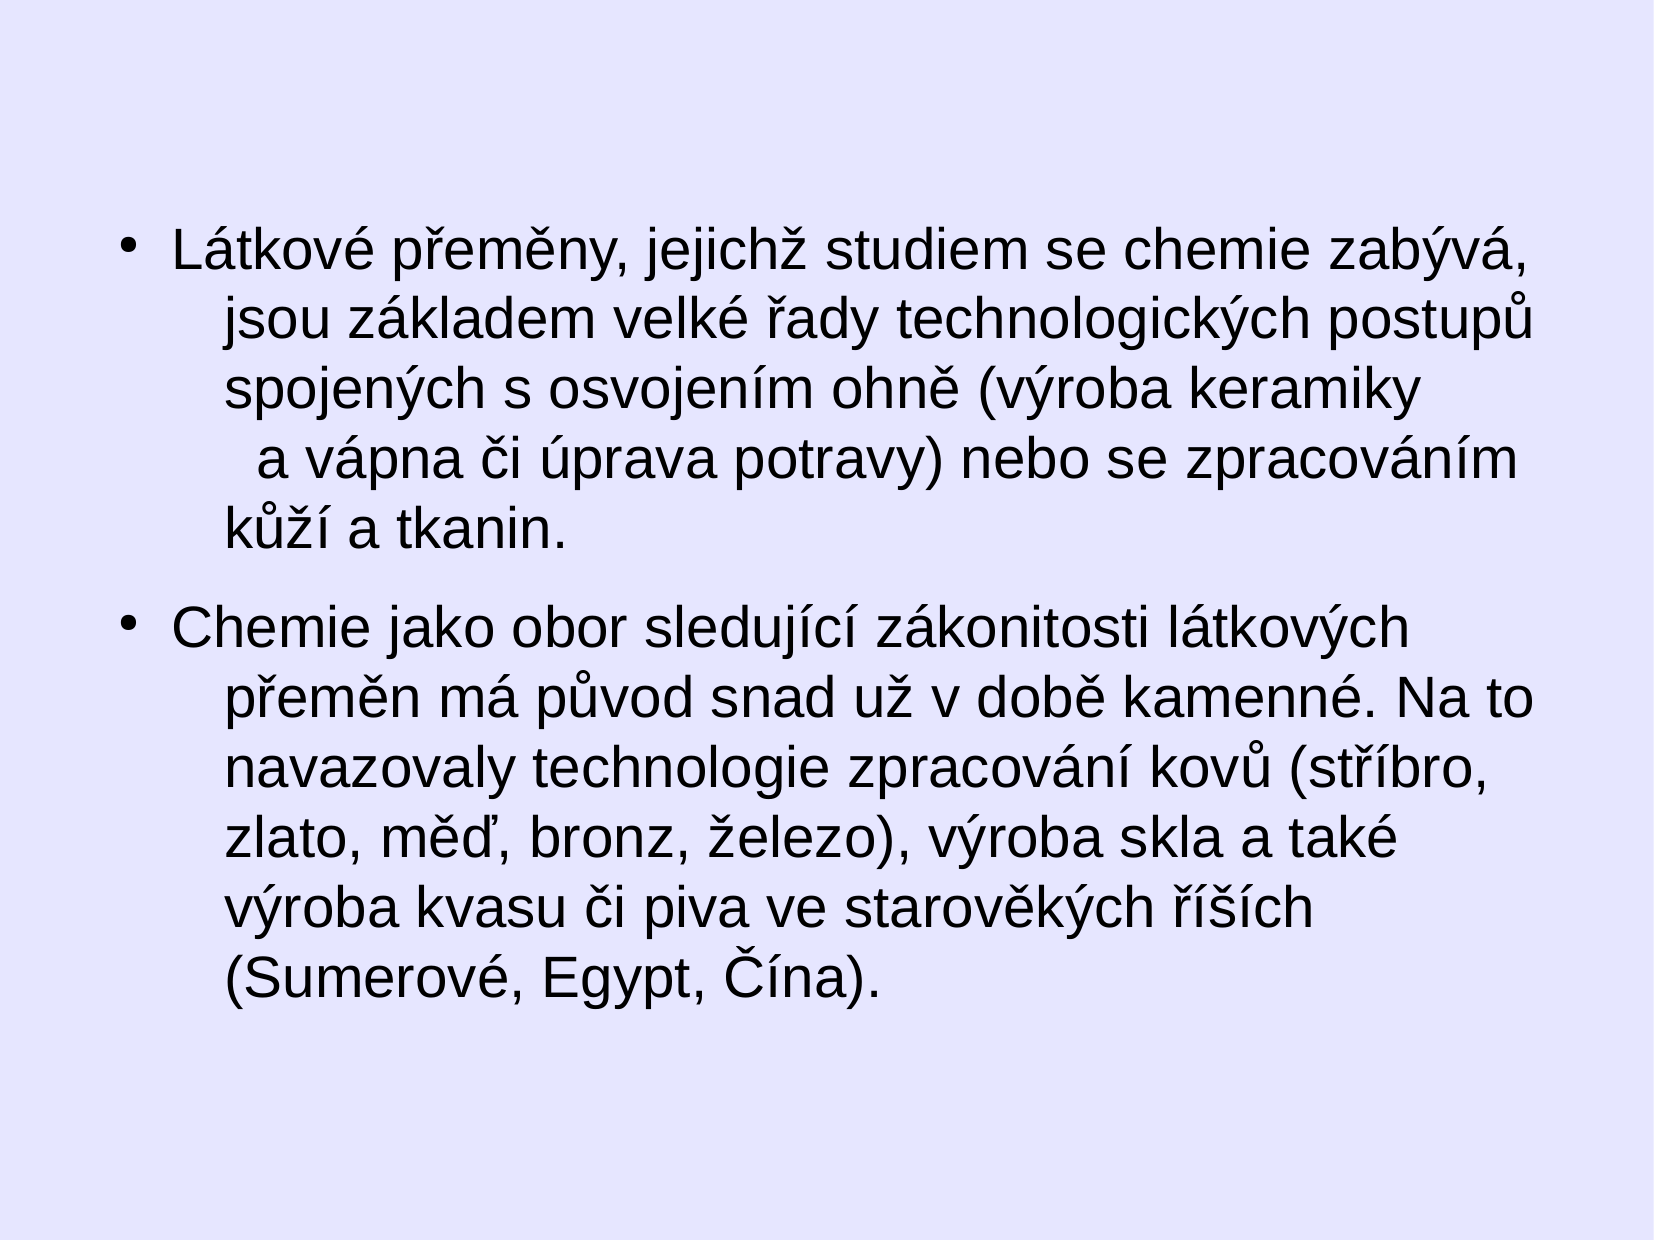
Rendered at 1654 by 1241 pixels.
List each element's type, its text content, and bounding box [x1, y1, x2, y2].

list Látkové přeměny, jejichž studiem se chemie zabývá, jsou základem velké řady technologických postupů spojených s osvojením ohně (výroba keramiky a vápna či úprava potravy) nebo se zpracováním kůží a tkanin. Chemie jako obor sledující zákonitosti látkových přeměn má původ snad už v době kamenné. Na to navazovaly technologie zpracování kovů (stříbro, zlato, měď, bronz, železo), výroba skla a také výroba kvasu či piva ve starověkých říších (Sumerové, Egypt, Čína). [82, 210, 1571, 1030]
